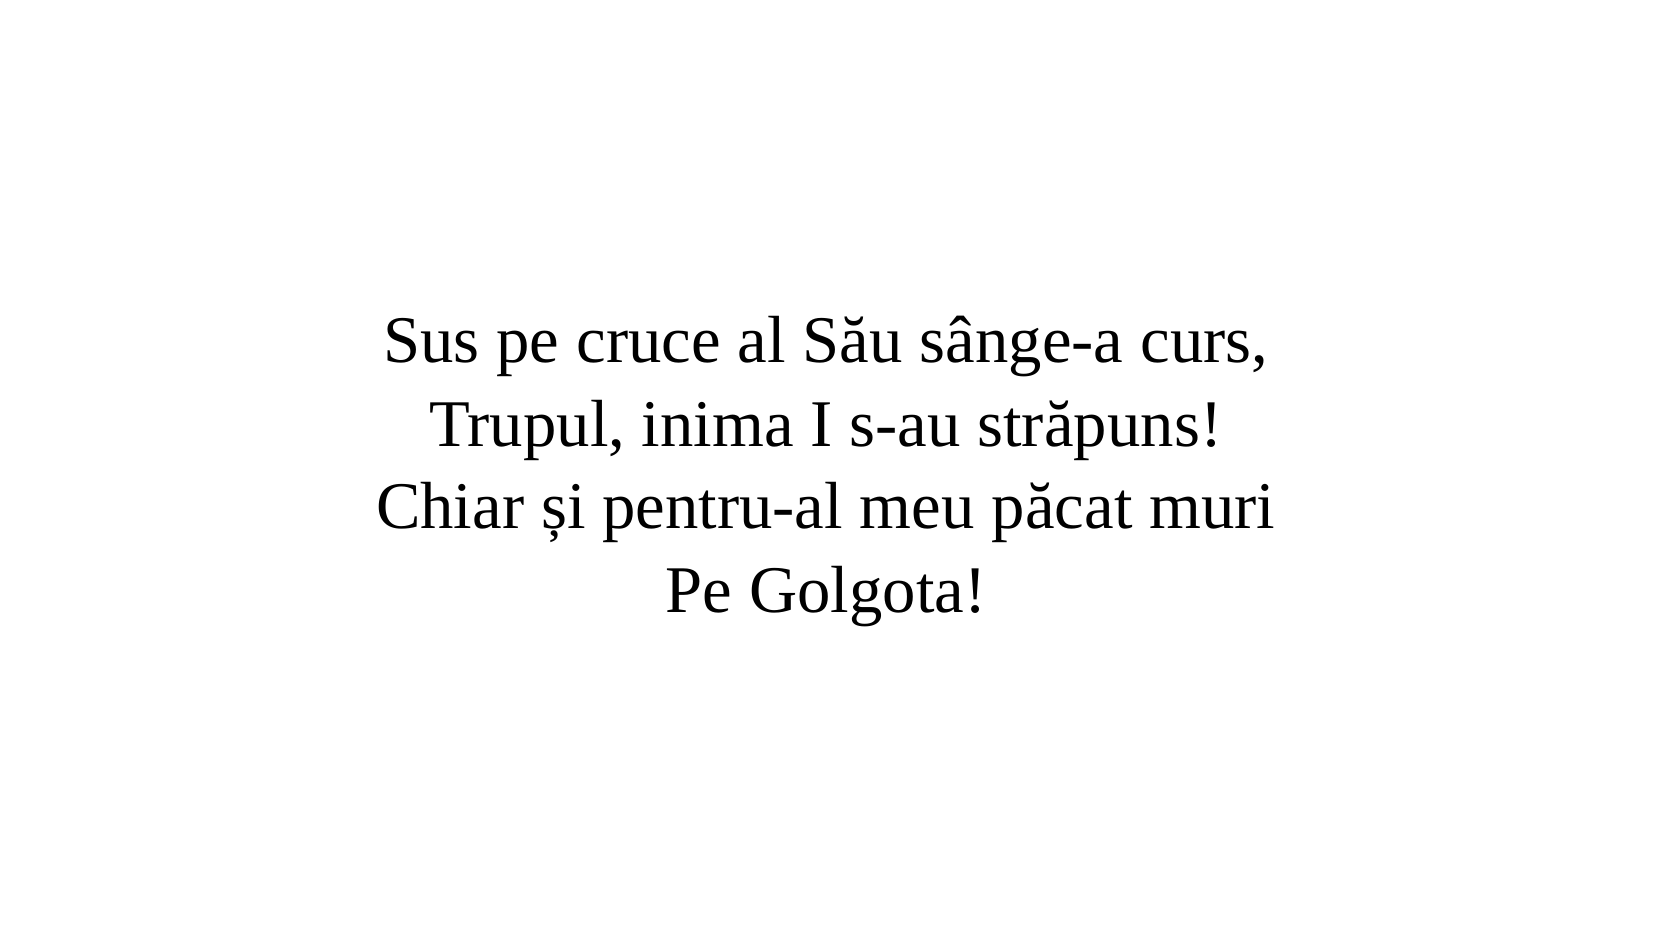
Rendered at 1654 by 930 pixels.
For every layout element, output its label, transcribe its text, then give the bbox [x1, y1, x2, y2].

subtitle Sus pe cruce al Său sânge-a curs, Trupul, inima I s-au străpuns! Chiar și pentru-al meu păcat muri Pe Golgota! [300, 150, 1354, 781]
